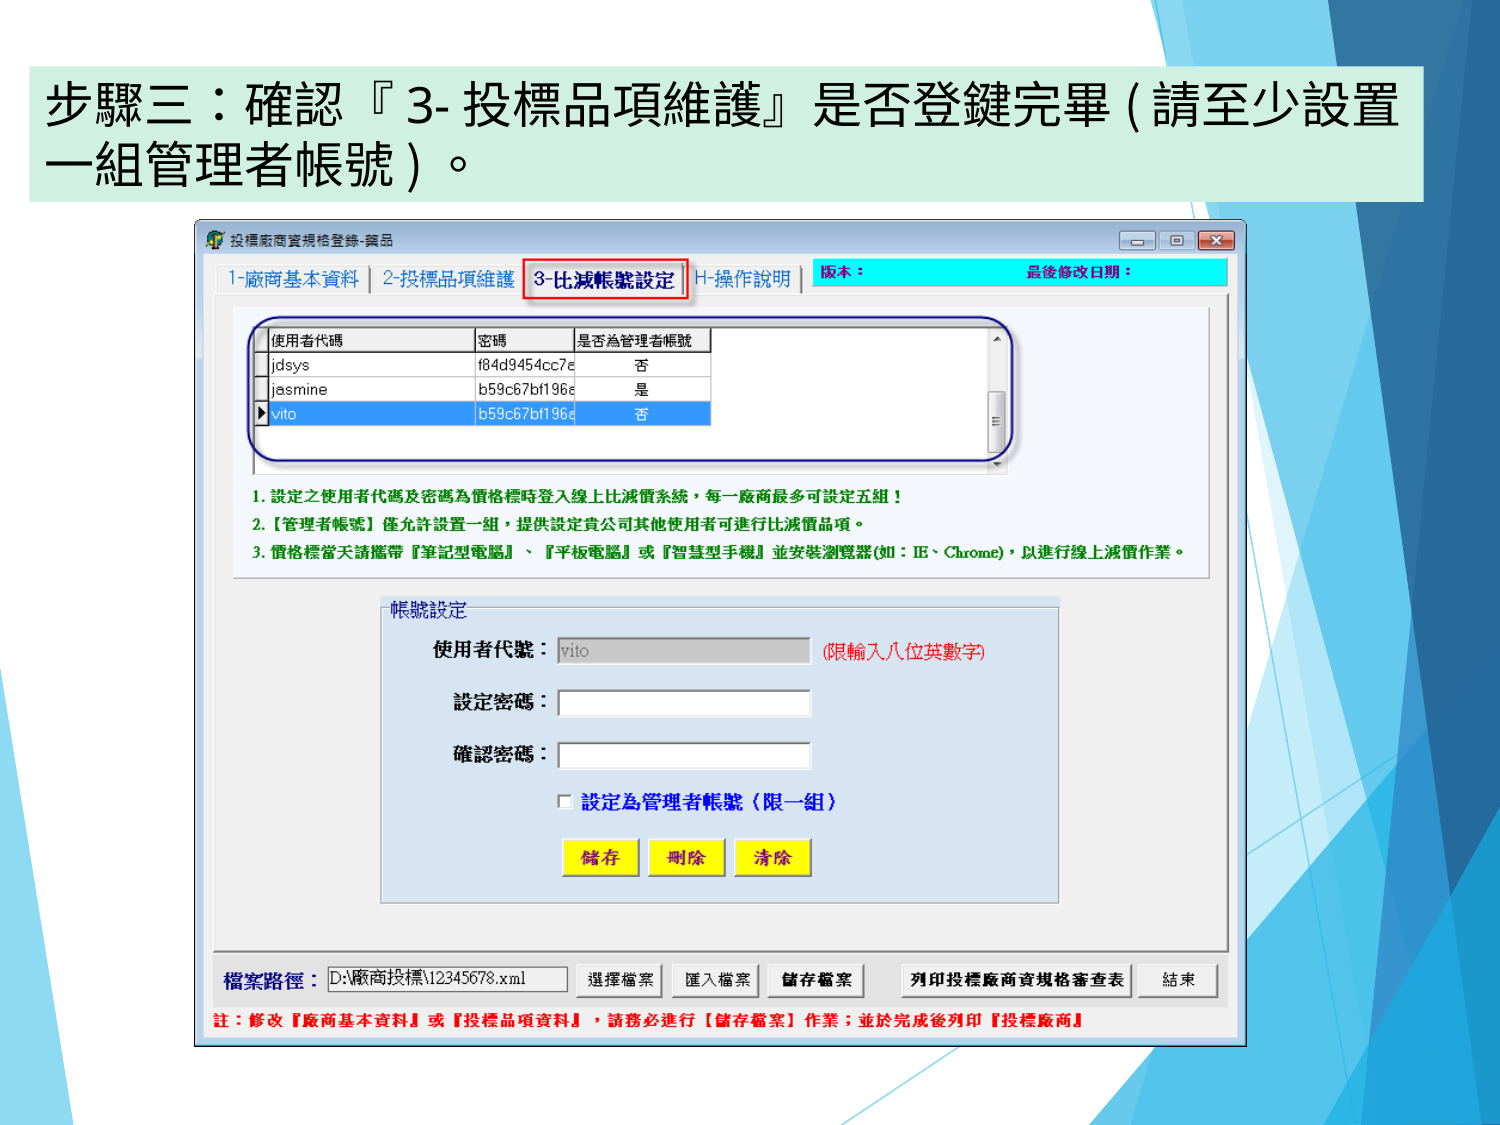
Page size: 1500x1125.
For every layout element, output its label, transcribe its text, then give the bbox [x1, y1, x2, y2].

text_box 步驟三：確認『3-投標品項維護』是否登鍵完畢(請至少設置一組管理者帳號)。 [29, 66, 1424, 202]
picture [194, 219, 1247, 1047]
